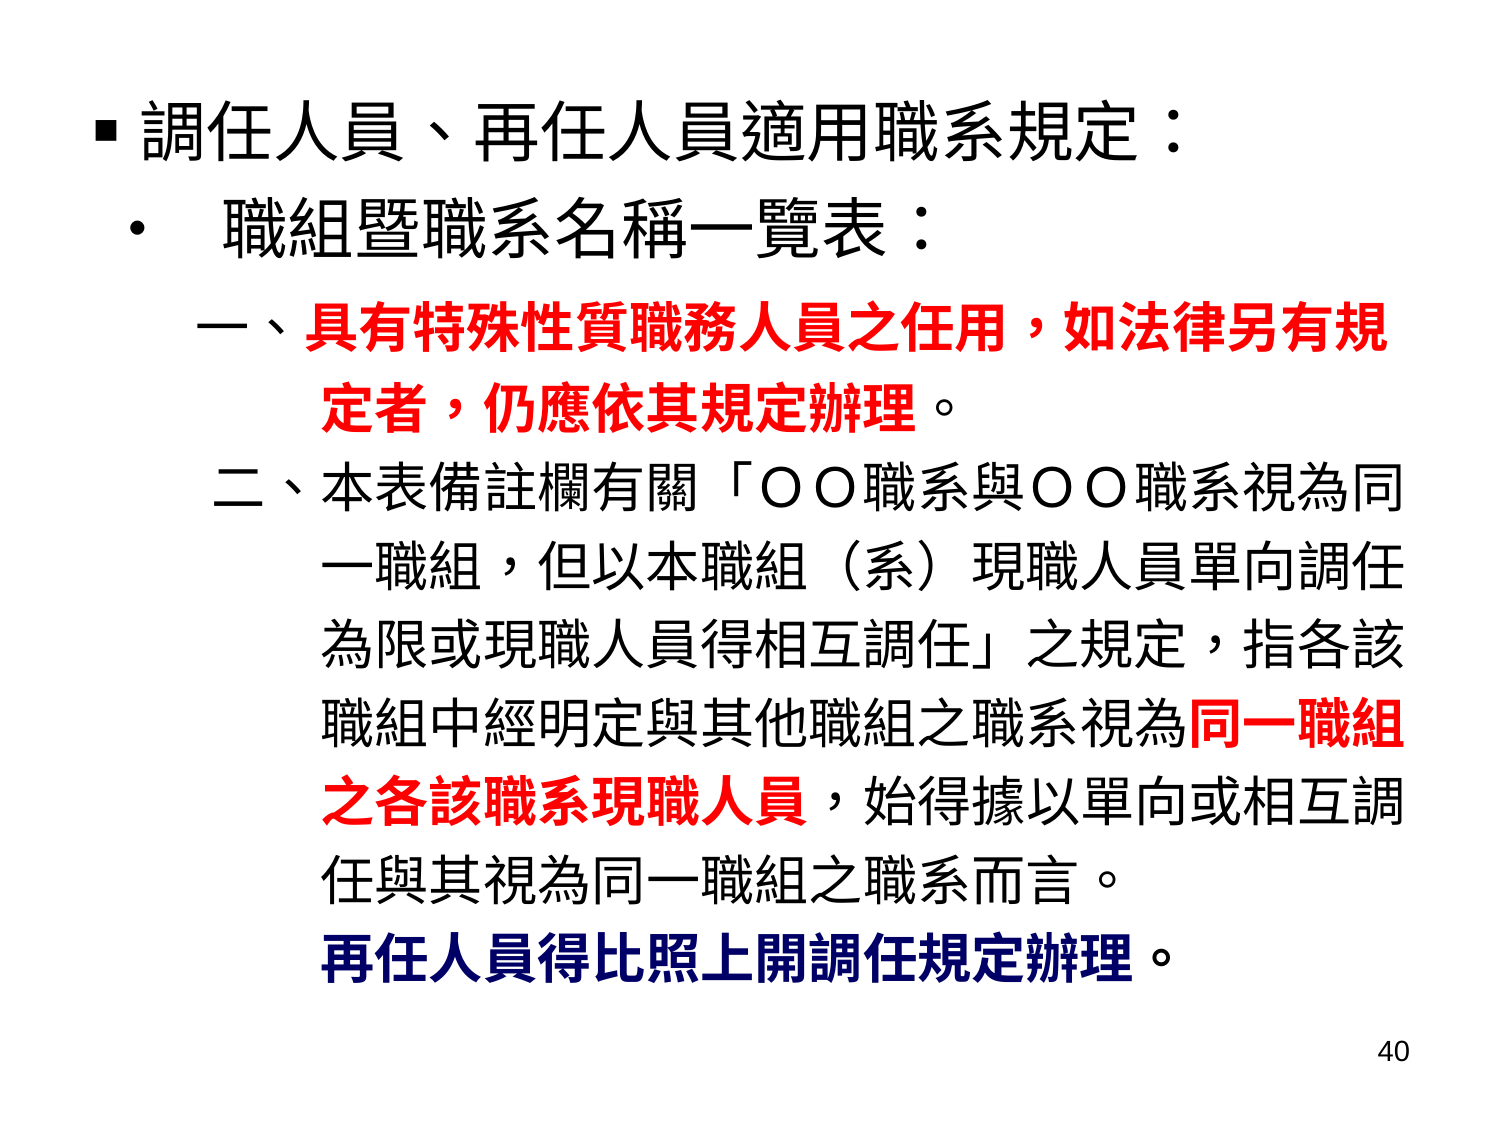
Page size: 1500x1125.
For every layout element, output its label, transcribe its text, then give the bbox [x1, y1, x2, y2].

list 調任人員、再任人員適用職系規定： • 職組暨職系名稱一覽表： 一、具有特殊性質職務人員之任用，如法律另有規 定者，仍應依其規定辦理。 二、本表備註欄有關「ＯＯ職系與ＯＯ職系視為同 一職組，但以本職組（系）現職人員單向調任 為限或現職人員得相互調任」之規定，指各該 職組中經明定與其他職組之職系視為同一職組 之各該職系現職人員，始得據以單向或相互調 任與其視為同一職組之職系而言。 再任人員得比照上開調任規定辦理。 [75, 78, 1426, 1005]
